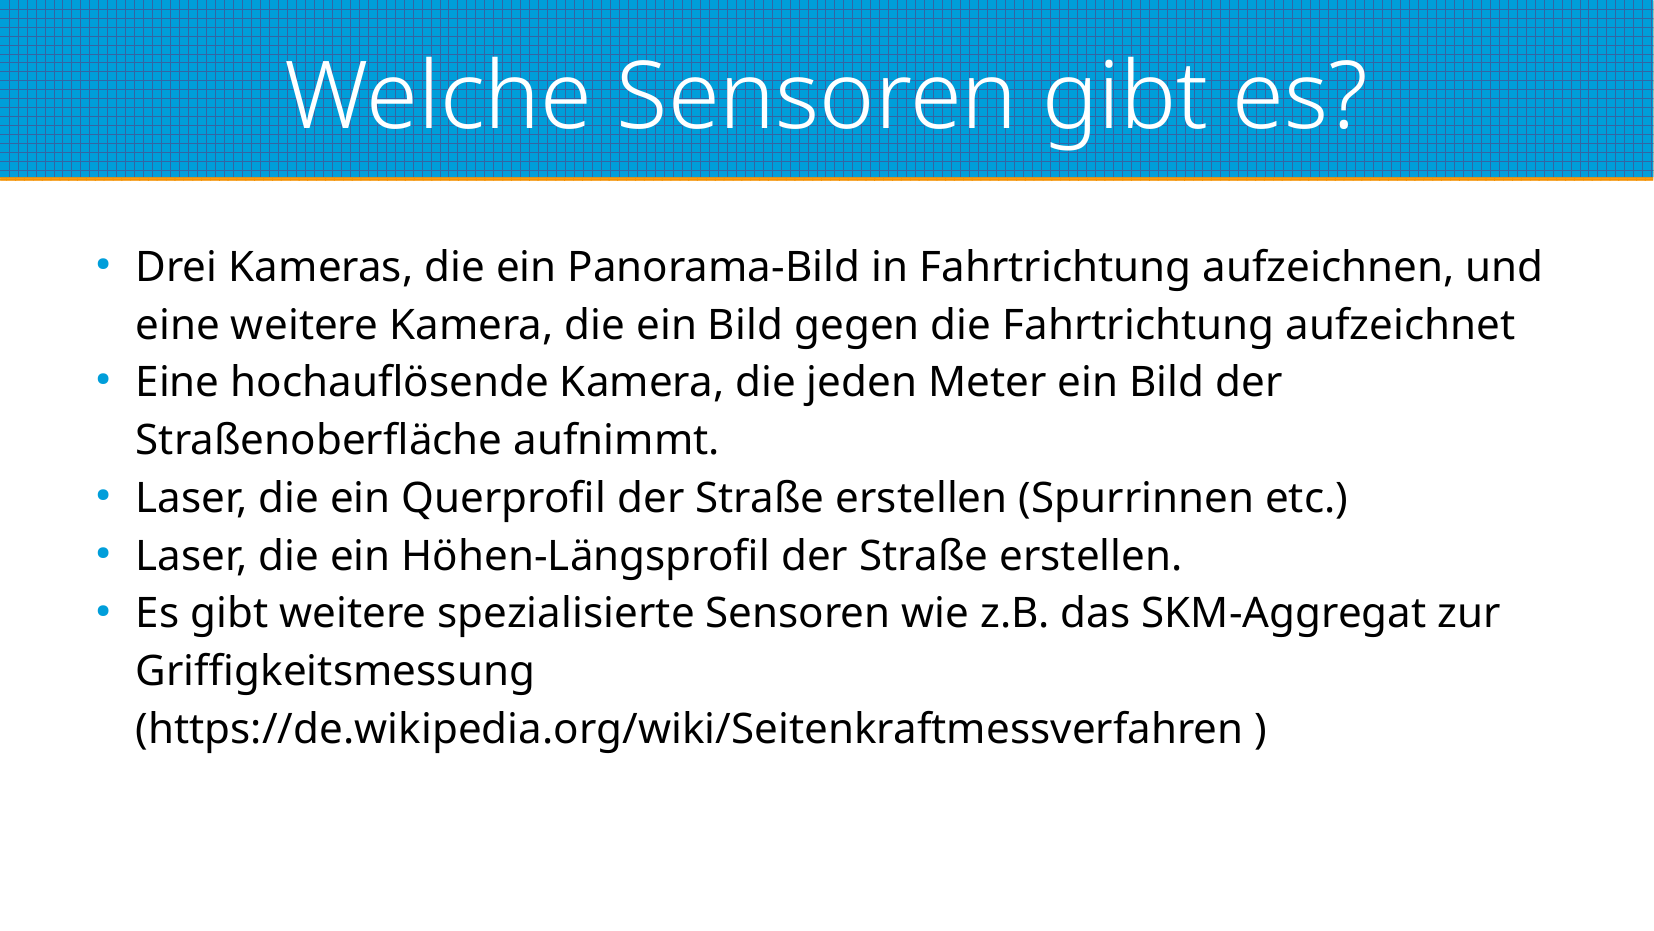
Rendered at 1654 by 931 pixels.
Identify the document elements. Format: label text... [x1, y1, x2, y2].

list Drei Kameras, die ein Panorama-Bild in Fahrtrichtung aufzeichnen, und eine weitere Kamera, die ein Bild gegen die Fahrtrichtung aufzeichnet Eine hochauflösende Kamera, die jeden Meter ein Bild der Straßenoberfläche aufnimmt. Laser, die ein Querprofil der Straße erstellen (Spurrinnen etc.) Laser, die ein Höhen-Längsprofil der Straße erstellen. Es gibt weitere spezialisierte Sensoren wie z.B. das SKM-Aggregat zur Griffigkeitsmessung (https://de.wikipedia.org/wiki/Seitenkraftmessverfahren ) [82, 236, 1563, 811]
title Welche Sensoren gibt es? [82, 14, 1571, 171]
